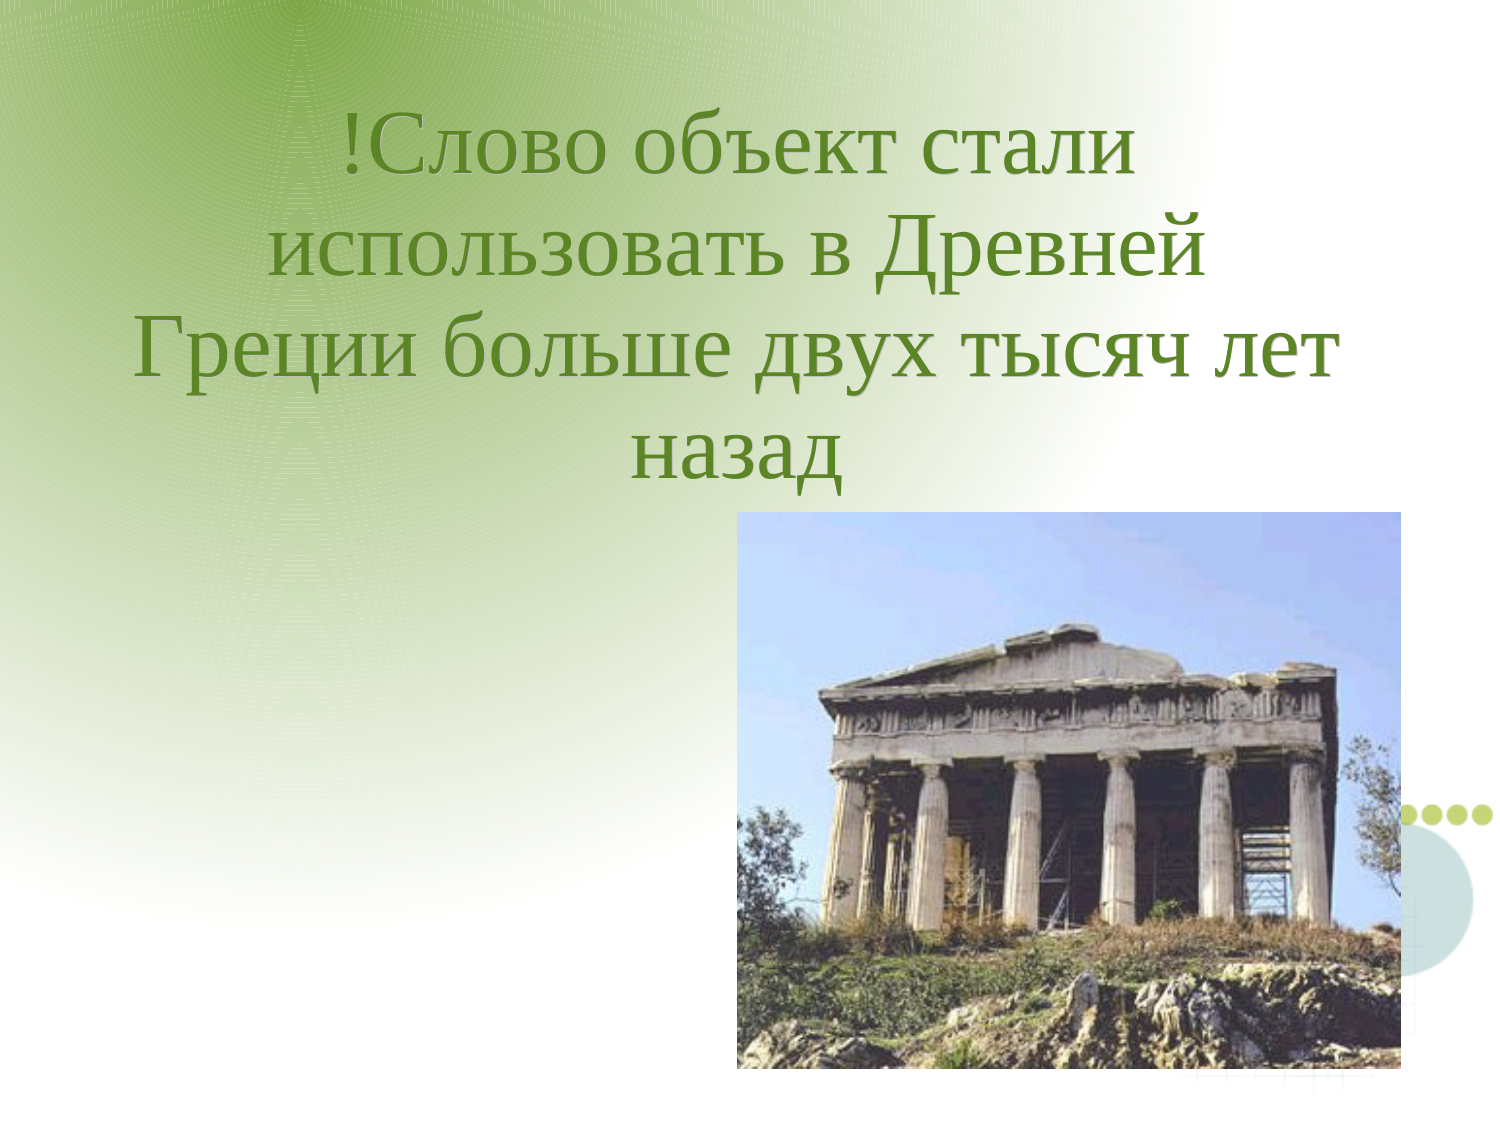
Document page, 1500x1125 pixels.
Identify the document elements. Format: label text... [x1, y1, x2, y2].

title !Слово объект стали использовать в Древней Греции больше двух тысяч лет назад [99, 42, 1375, 608]
picture [737, 512, 1500, 1098]
